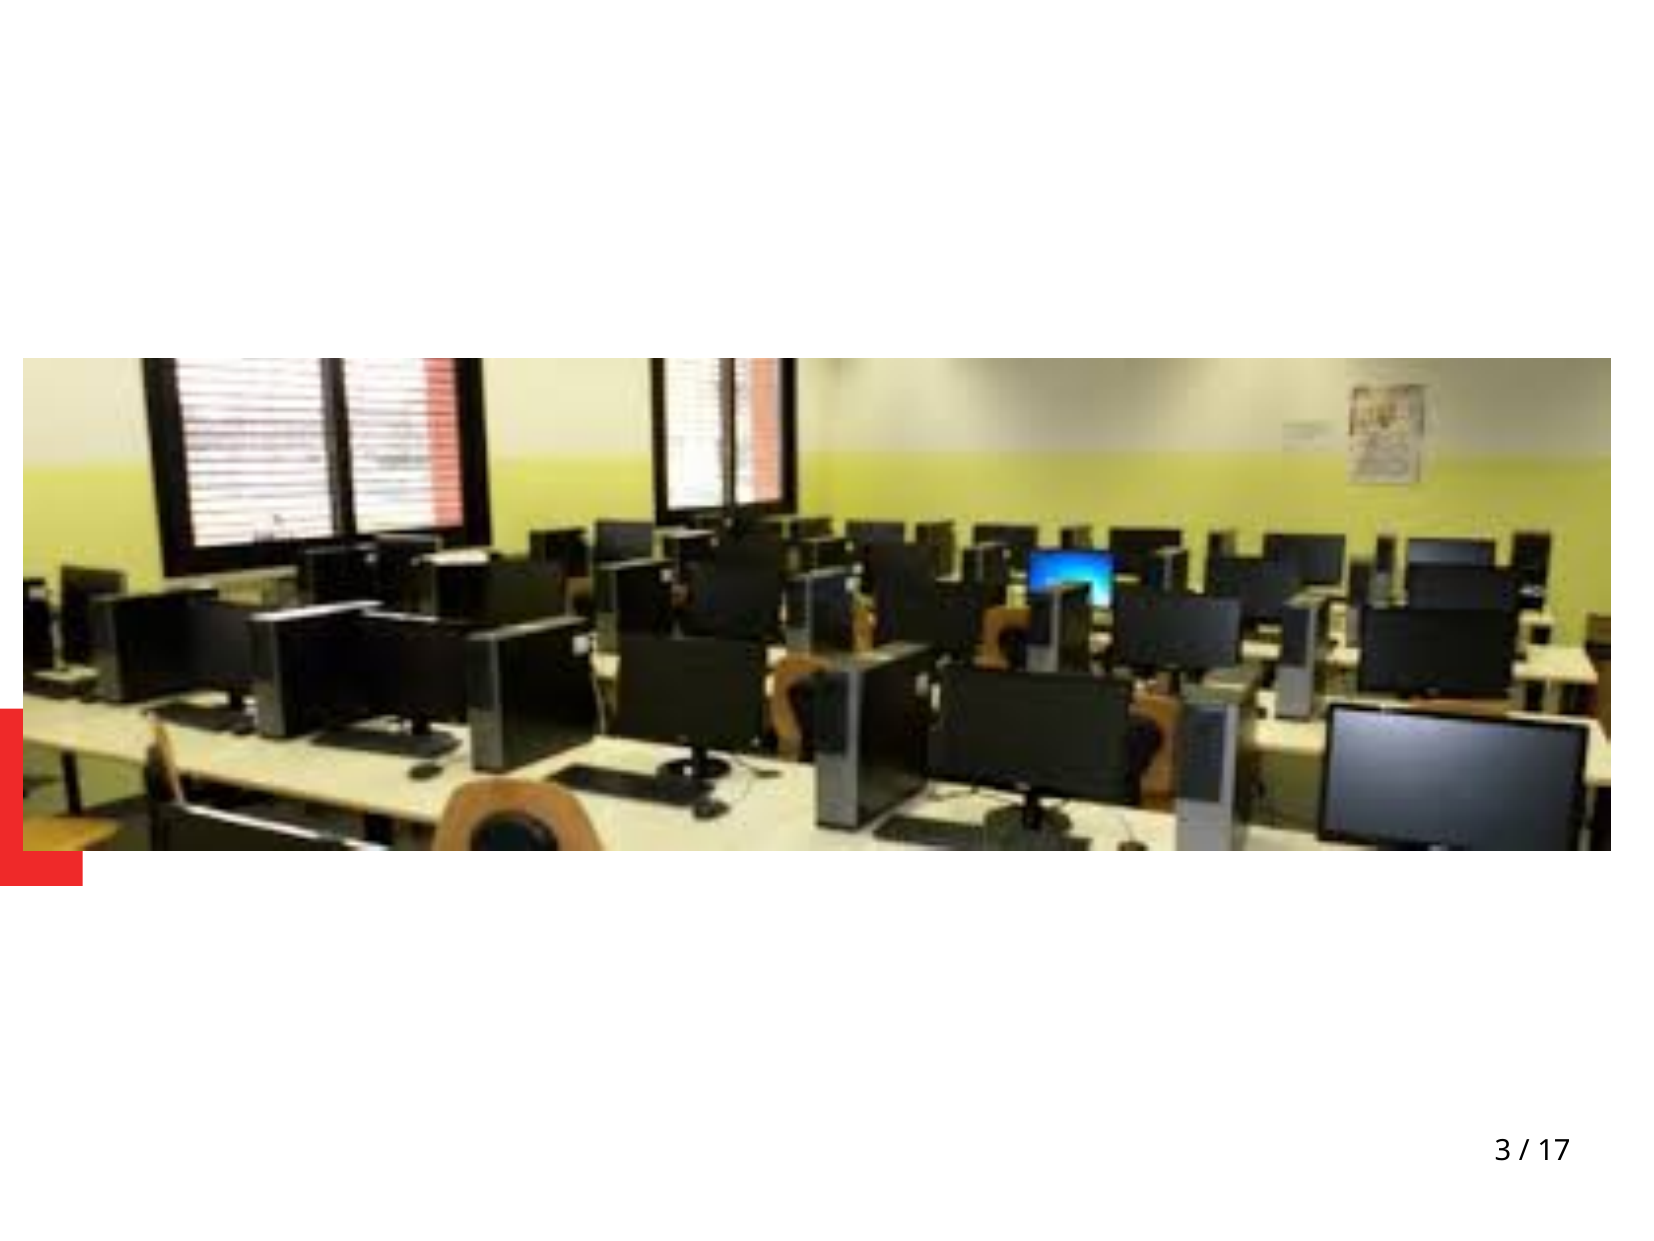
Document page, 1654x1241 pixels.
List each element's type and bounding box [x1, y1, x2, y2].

picture [23, 358, 1611, 851]
